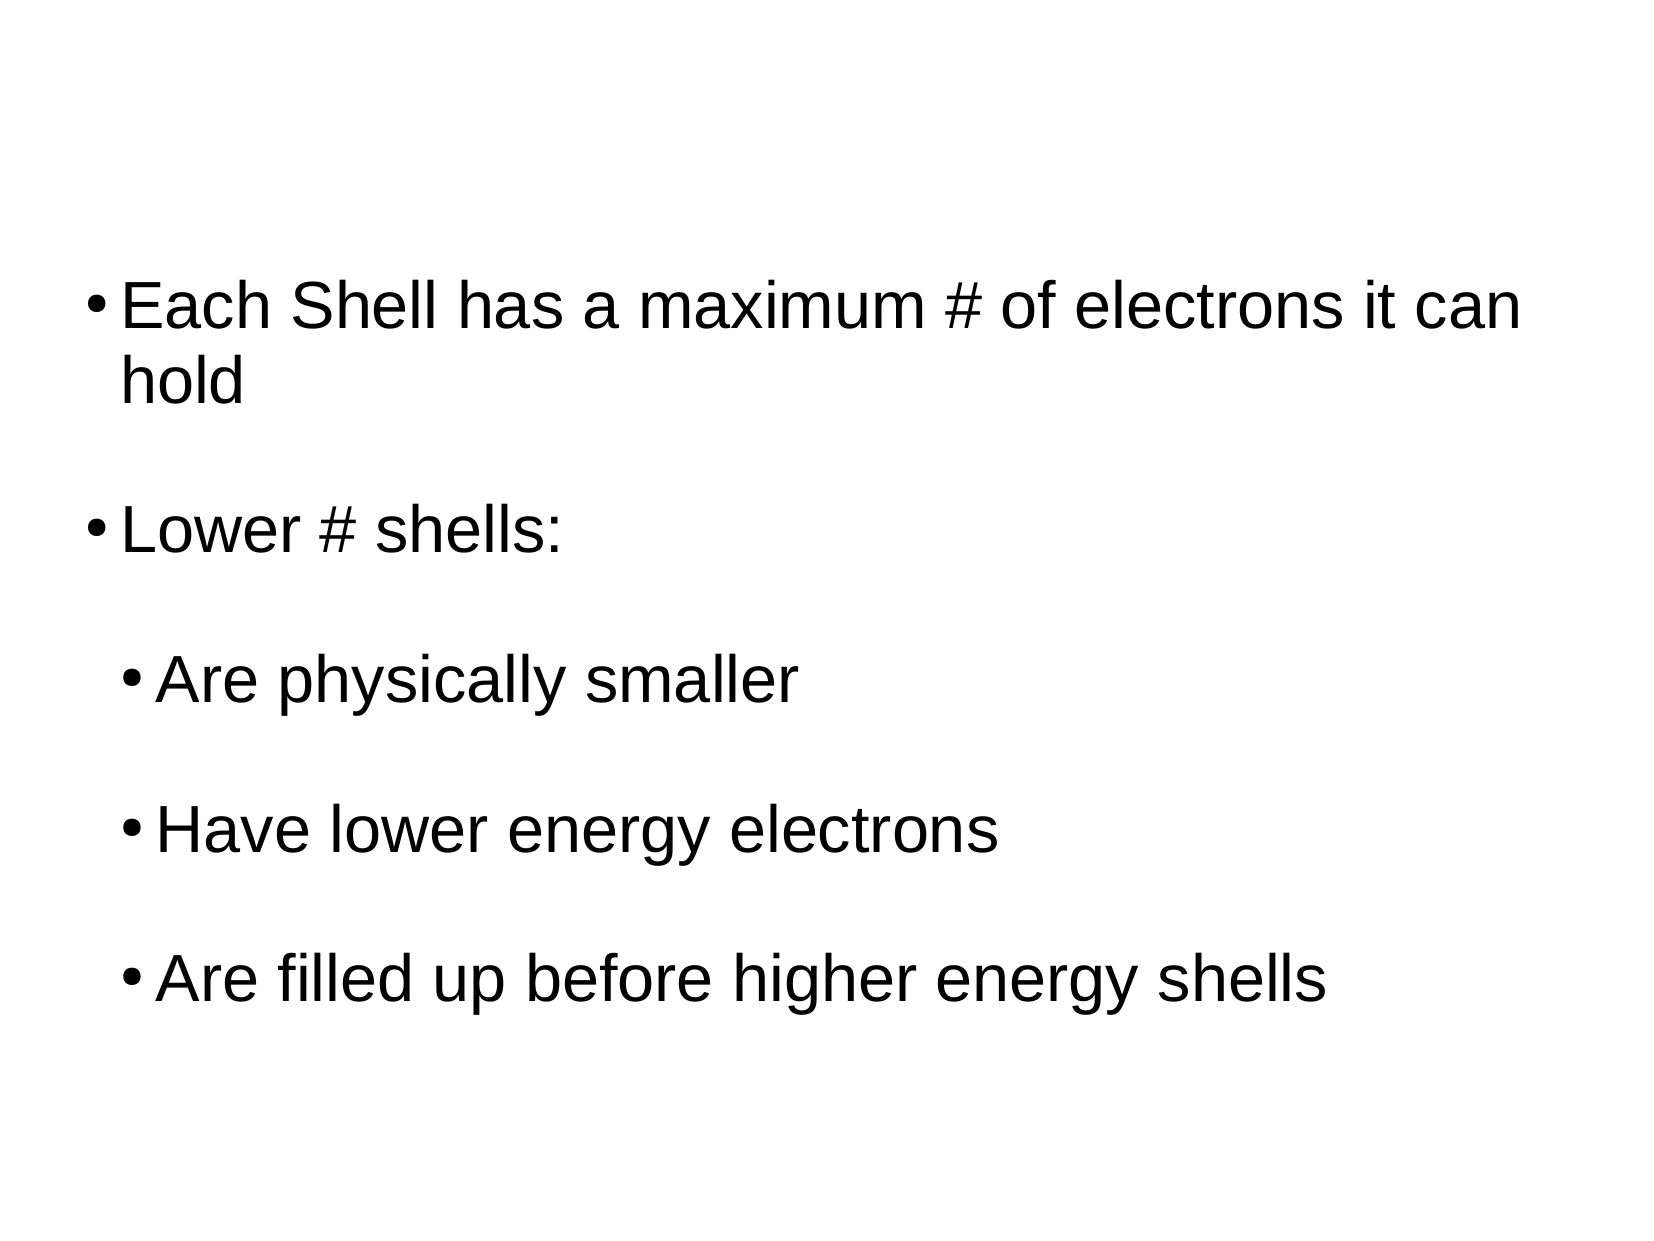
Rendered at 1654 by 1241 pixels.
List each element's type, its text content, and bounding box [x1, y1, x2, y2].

text_box Each Shell has a maximum # of electrons it can hold Lower # shells: Are physically smaller Have lower energy electrons Are filled up before higher energy shells [49, 75, 1538, 1135]
